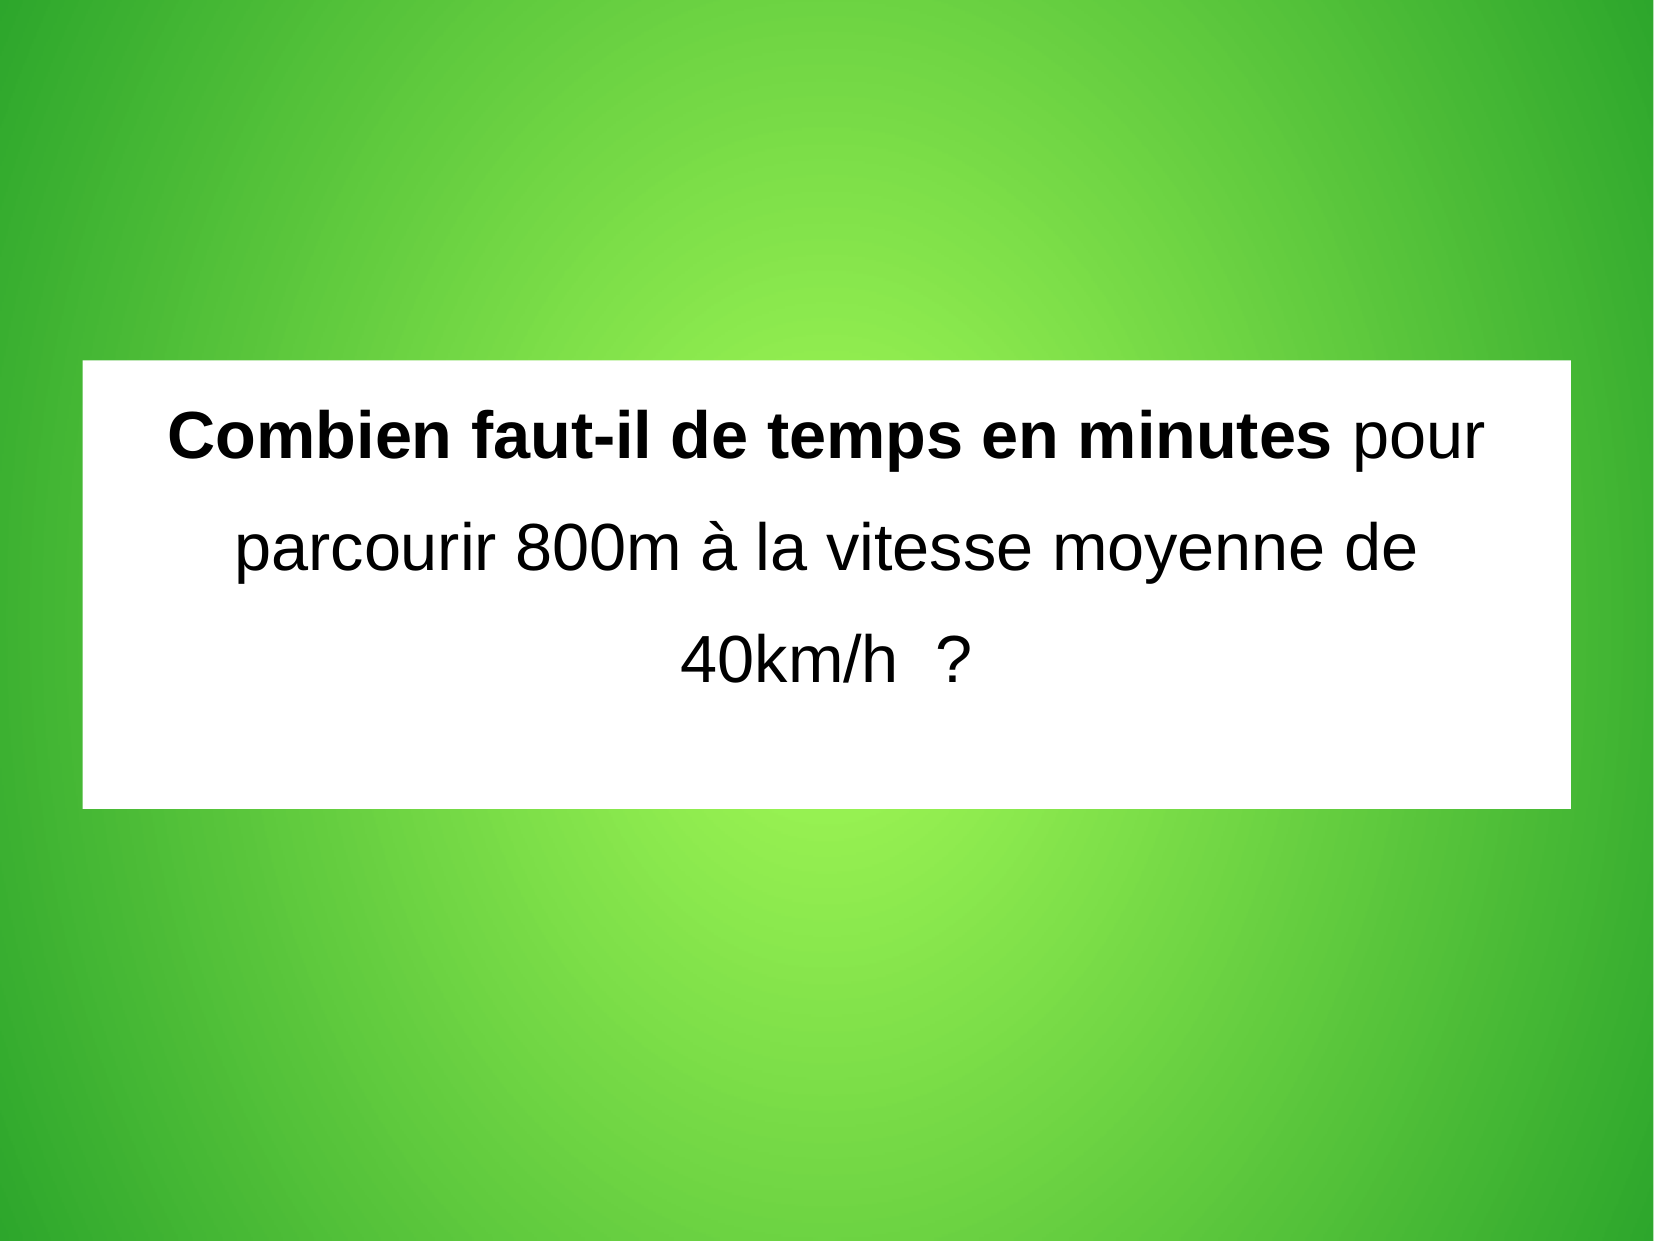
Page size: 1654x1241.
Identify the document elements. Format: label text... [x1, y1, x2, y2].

subtitle Combien faut-il de temps en minutes pour parcourir 800m à la vitesse moyenne de 40km/h ? [82, 379, 1571, 791]
picture [0, 0, 1654, 1241]
